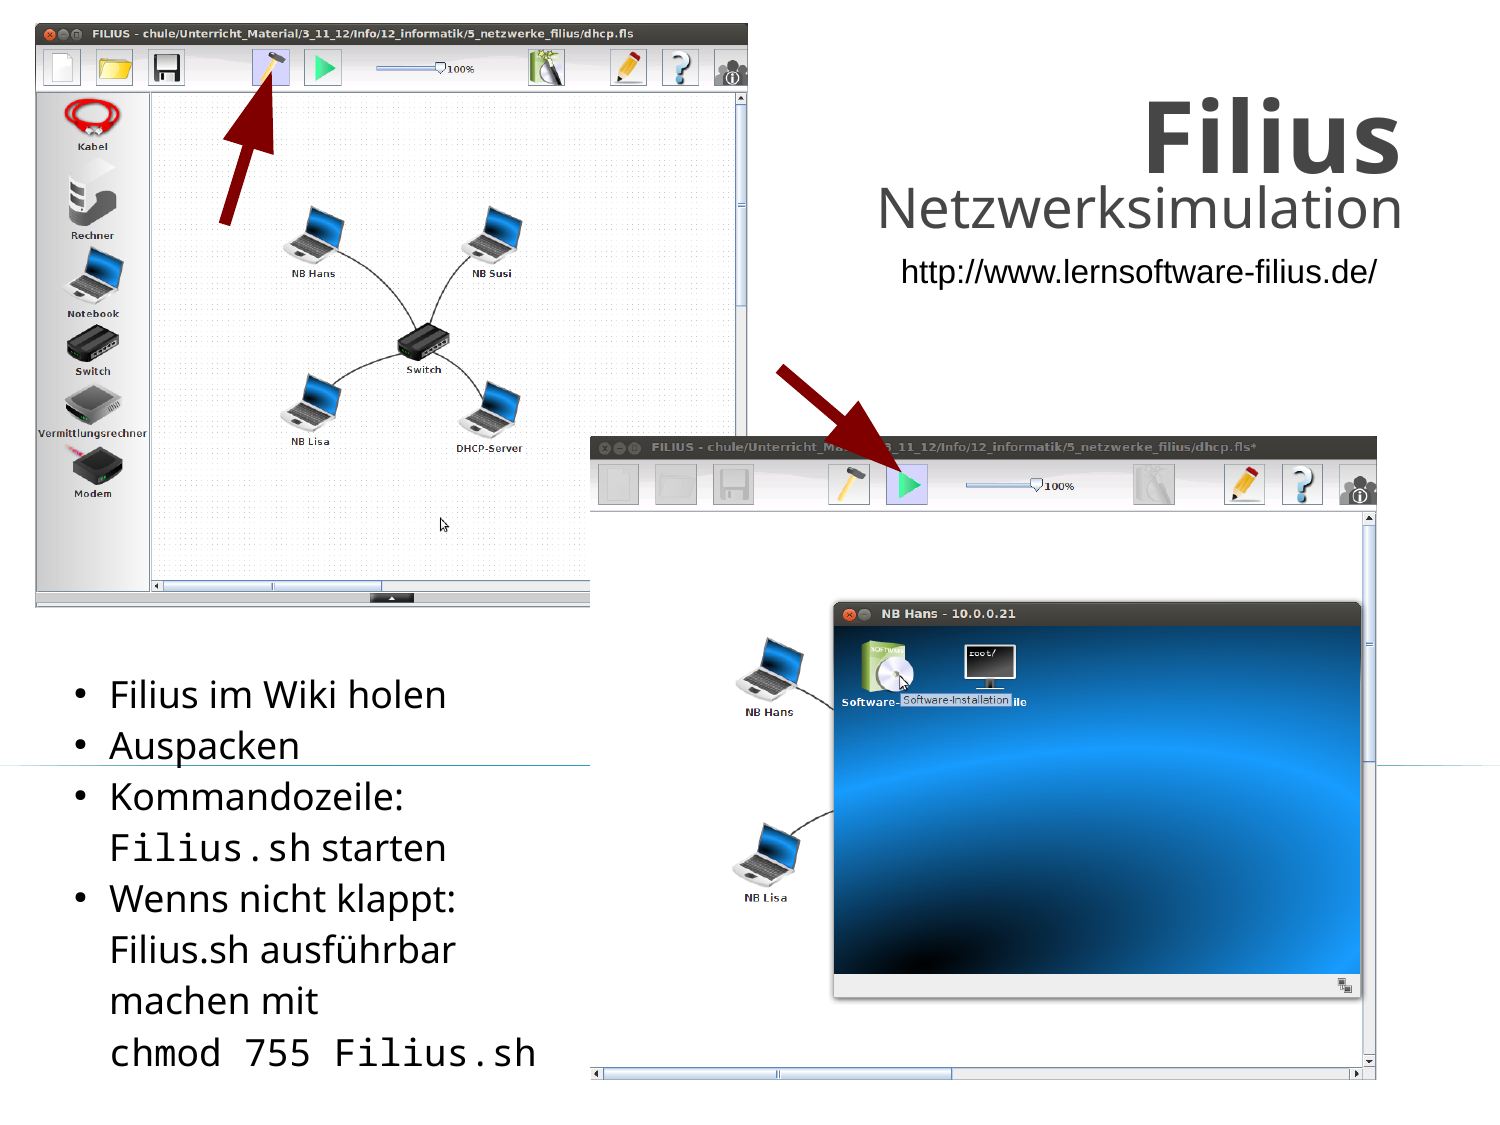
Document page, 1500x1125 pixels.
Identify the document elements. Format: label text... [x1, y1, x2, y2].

title Filius [1010, 26, 1418, 165]
subtitle Netzwerksimulation [850, 165, 1423, 306]
picture [35, 23, 1500, 1080]
text_box Filius im Wiki holen Auspacken Kommandozeile: Filius.sh starten Wenns nicht klappt: Filius.sh ausführbar machen mit chmod 755 Filius.sh [59, 661, 615, 1020]
text_box http://www.lernsoftware-filius.de/ [886, 246, 1453, 304]
